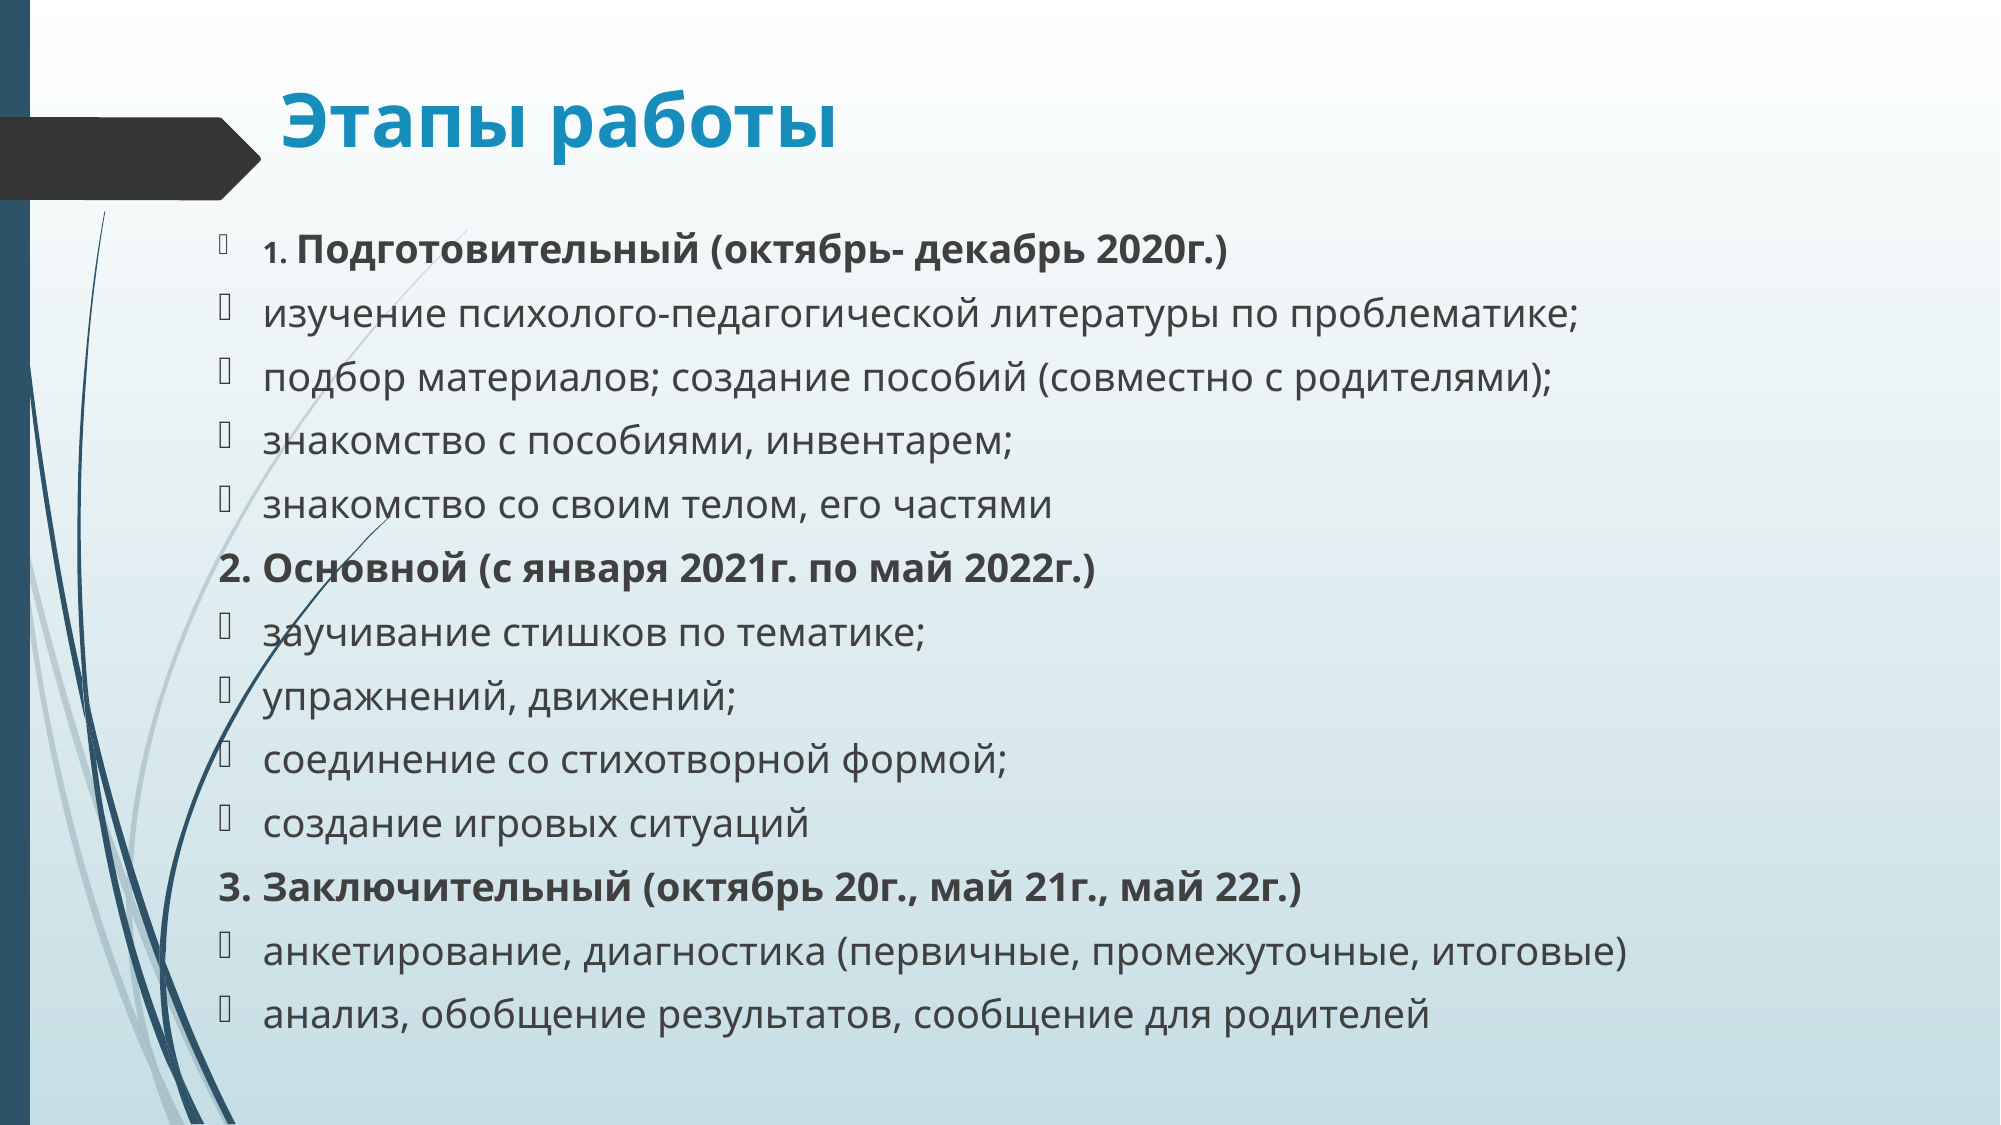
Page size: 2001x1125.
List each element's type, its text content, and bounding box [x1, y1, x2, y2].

title Этапы работы [265, 64, 1725, 216]
list 1. Подготовительный (октябрь- декабрь 2020г.) изучение психолого-педагогической литературы по проблематике; подбор материалов; создание пособий (совместно с родителями); знакомство с пособиями, инвентарем; знакомство со своим телом, его частями 2. Основной (с января 2021г. по май 2022г.) заучивание стишков по тематике; упражнений, движений; соединение со стихотворной формой; создание игровых ситуаций 3. Заключительный (октябрь 20г., май 21г., май 22г.) анкетирование, диагностика (первичные, промежуточные, итоговые) анализ, обобщение результатов, сообщение для родителей [203, 216, 1759, 1047]
